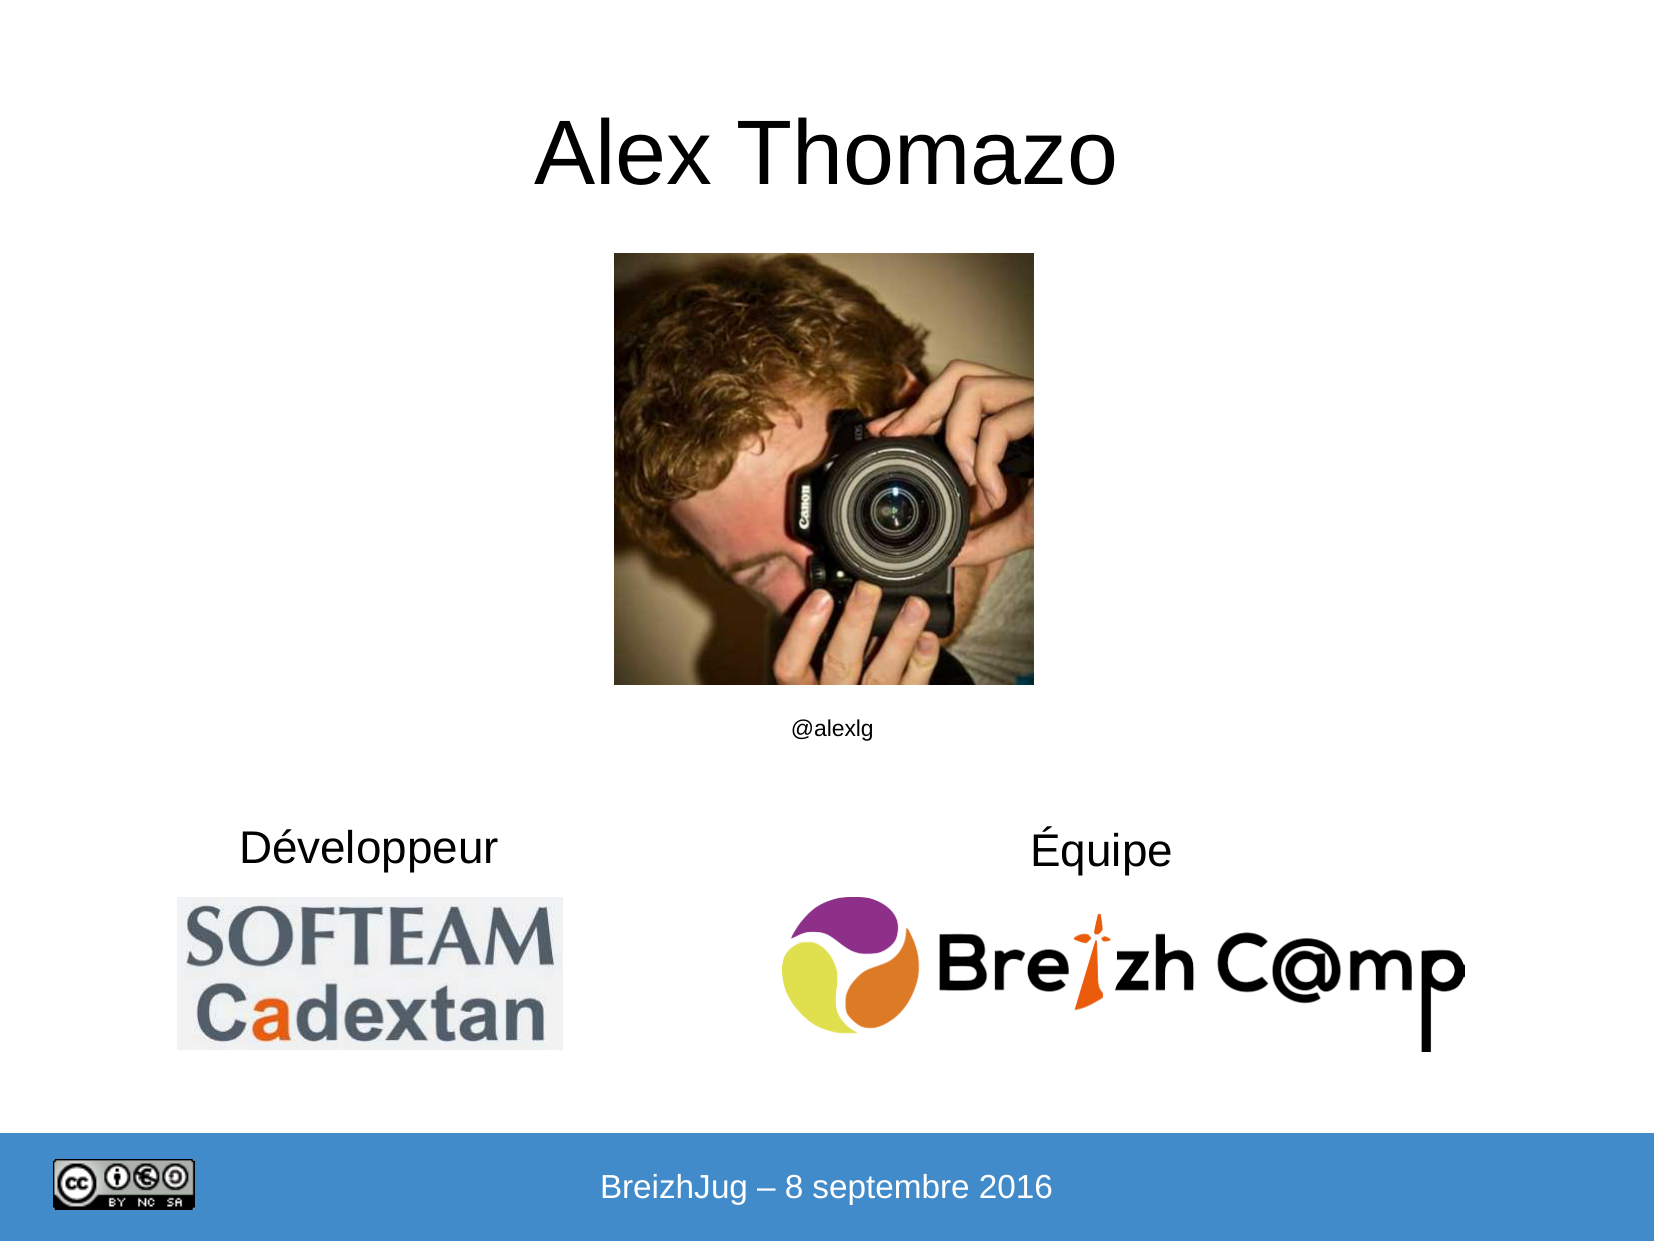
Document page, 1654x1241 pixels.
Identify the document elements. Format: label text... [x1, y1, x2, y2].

text_box Développeur [224, 814, 520, 884]
picture [53, 1159, 195, 1210]
picture [614, 253, 1034, 686]
text_box Équipe [1015, 817, 1193, 886]
picture [177, 897, 563, 1050]
title Alex Thomazo [82, 49, 1571, 257]
picture [782, 897, 1465, 1052]
text_box @alexlg [755, 708, 909, 749]
